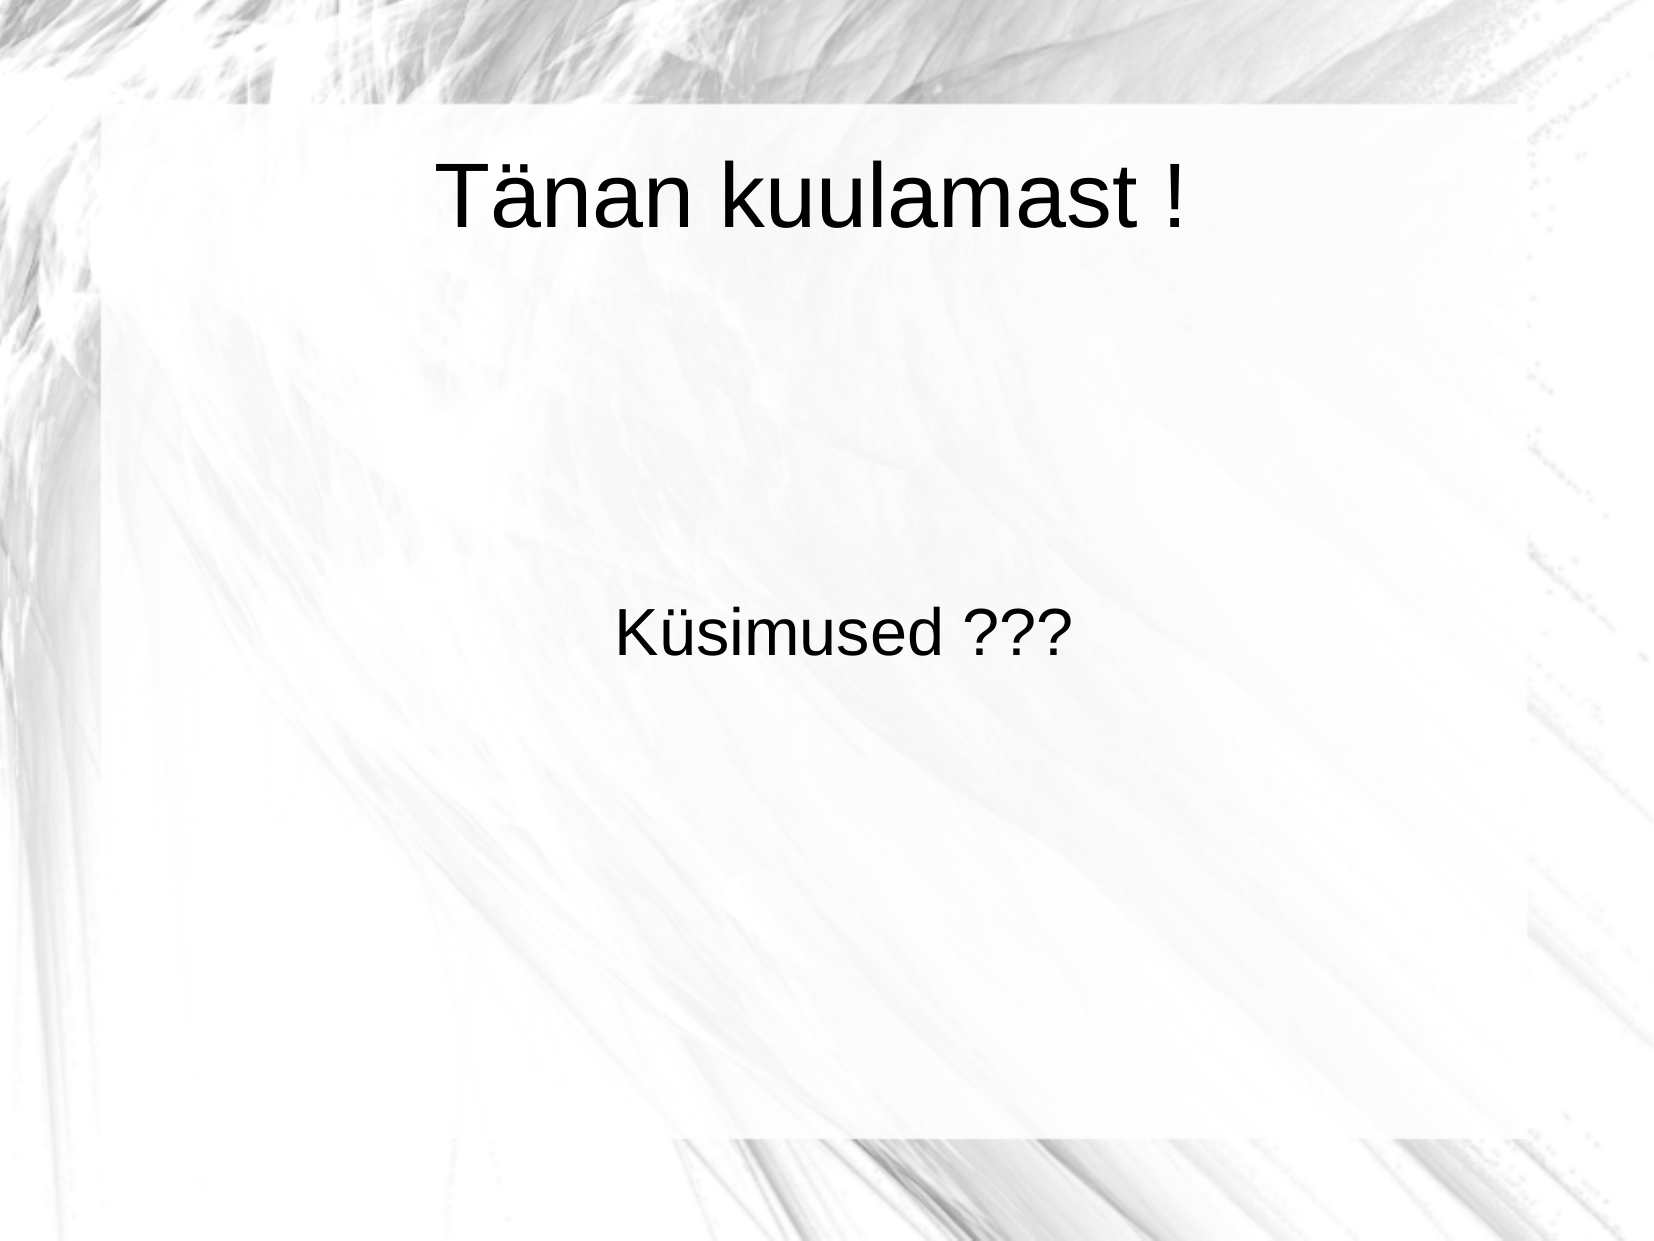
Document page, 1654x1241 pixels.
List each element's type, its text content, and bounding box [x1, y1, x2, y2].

subtitle Küsimused ??? [118, 319, 1571, 945]
picture [0, 0, 1654, 1241]
title Tänan kuulamast ! [118, 112, 1506, 281]
